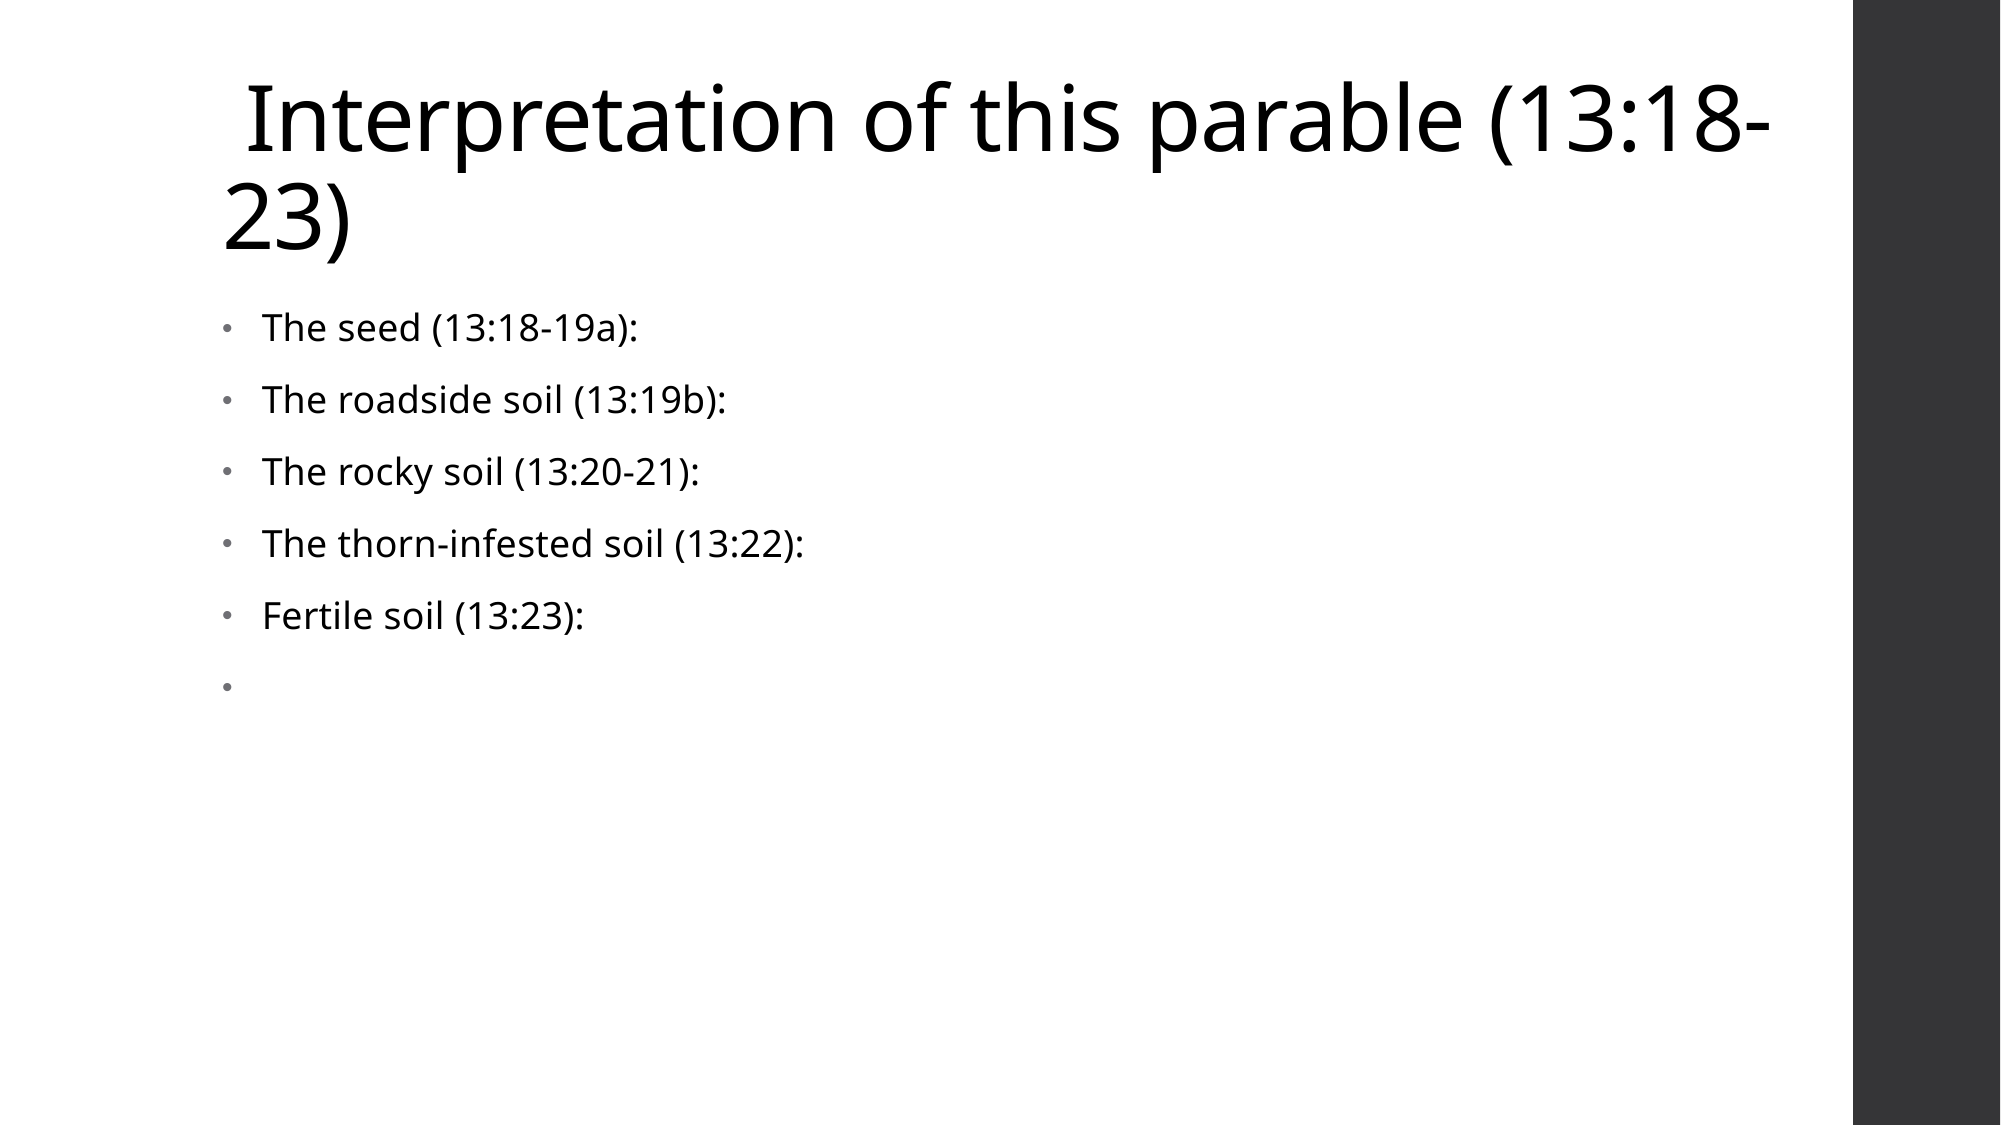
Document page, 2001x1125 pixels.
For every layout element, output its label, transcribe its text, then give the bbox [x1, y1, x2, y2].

list The seed (13:18-19a): The roadside soil (13:19b): The rocky soil (13:20-21): The thorn-infested soil (13:22): Fertile soil (13:23): [206, 299, 1617, 1014]
title Interpretation of this parable (13:18-23) [206, 60, 1797, 278]
